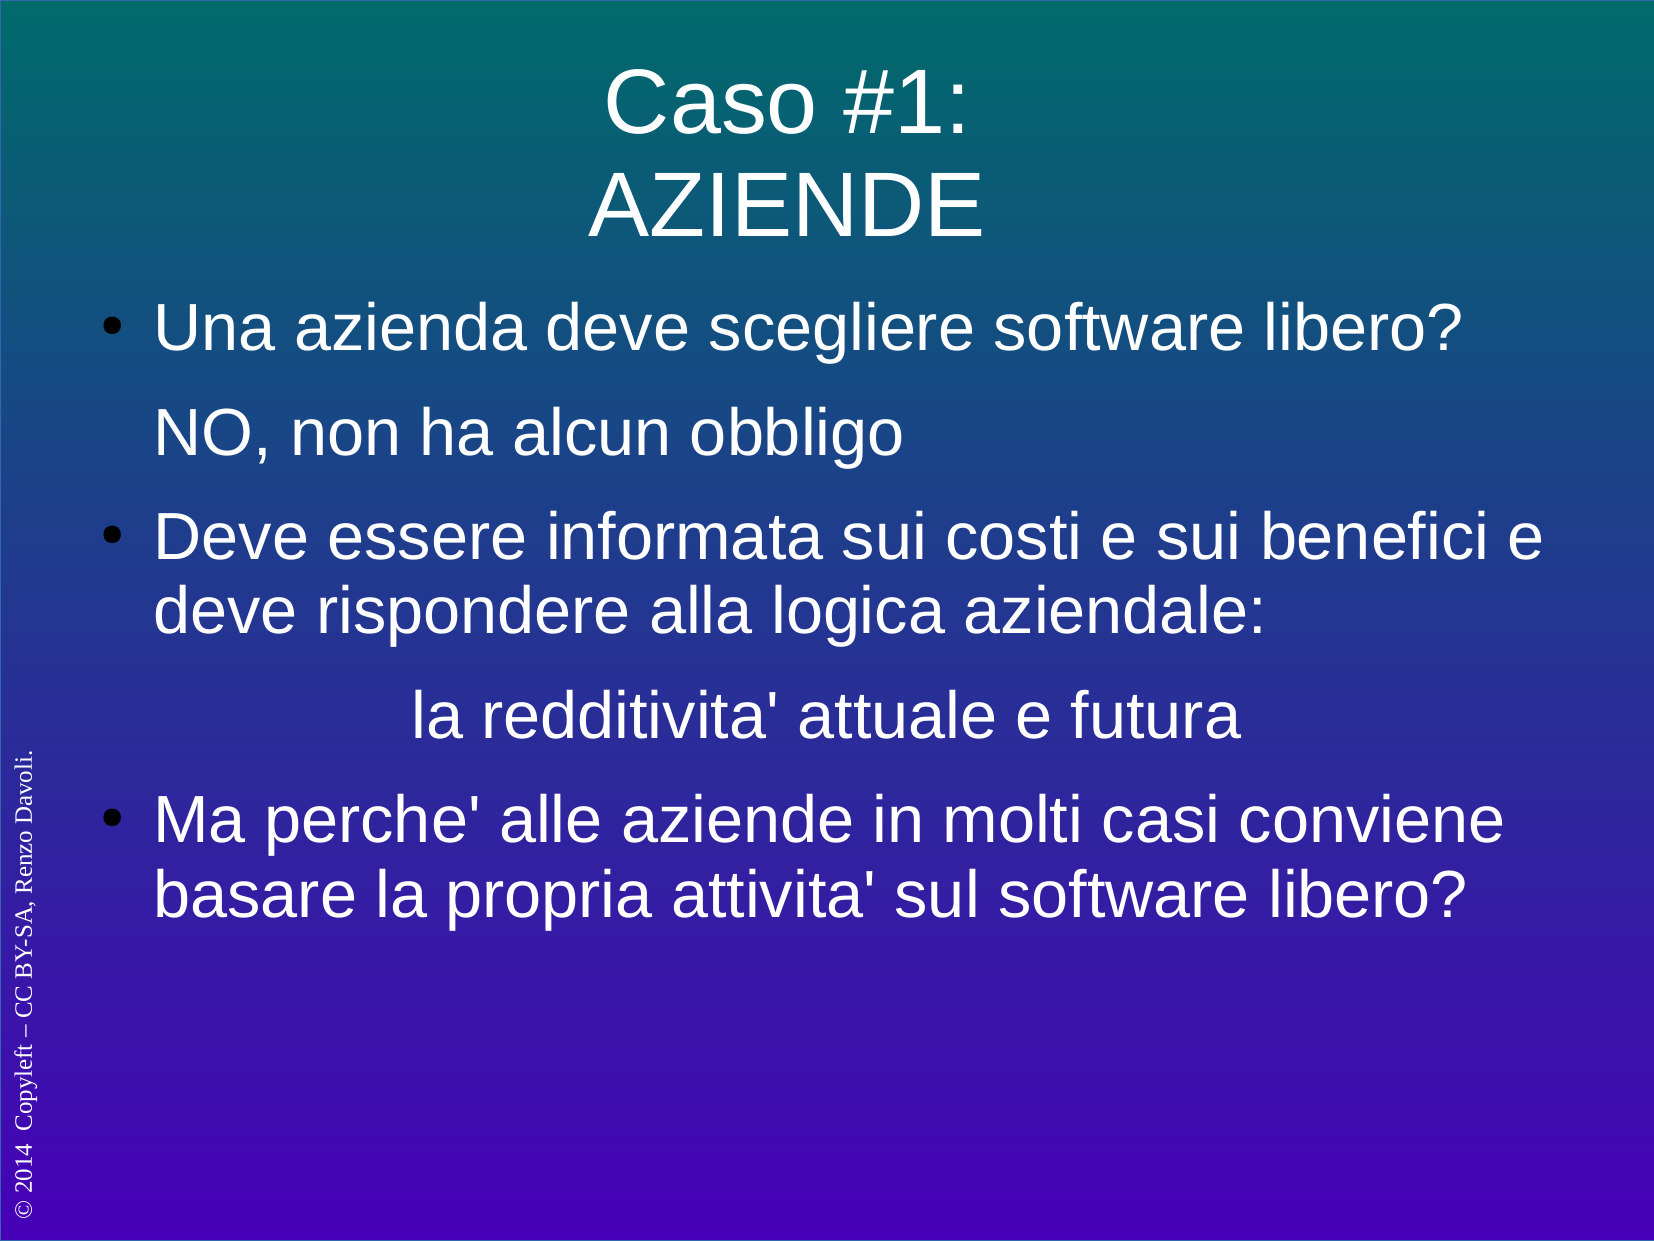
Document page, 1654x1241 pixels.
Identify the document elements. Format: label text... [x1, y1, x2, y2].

title Caso #1: AZIENDE [375, 50, 1201, 256]
list Una azienda deve scegliere software libero? NO, non ha alcun obbligo Deve essere informata sui costi e sui benefici e deve rispondere alla logica aziendale: la redditivita' attuale e futura Ma perche' alle aziende in molti casi conviene basare la propria attivita' sul software libero? [82, 290, 1571, 1094]
